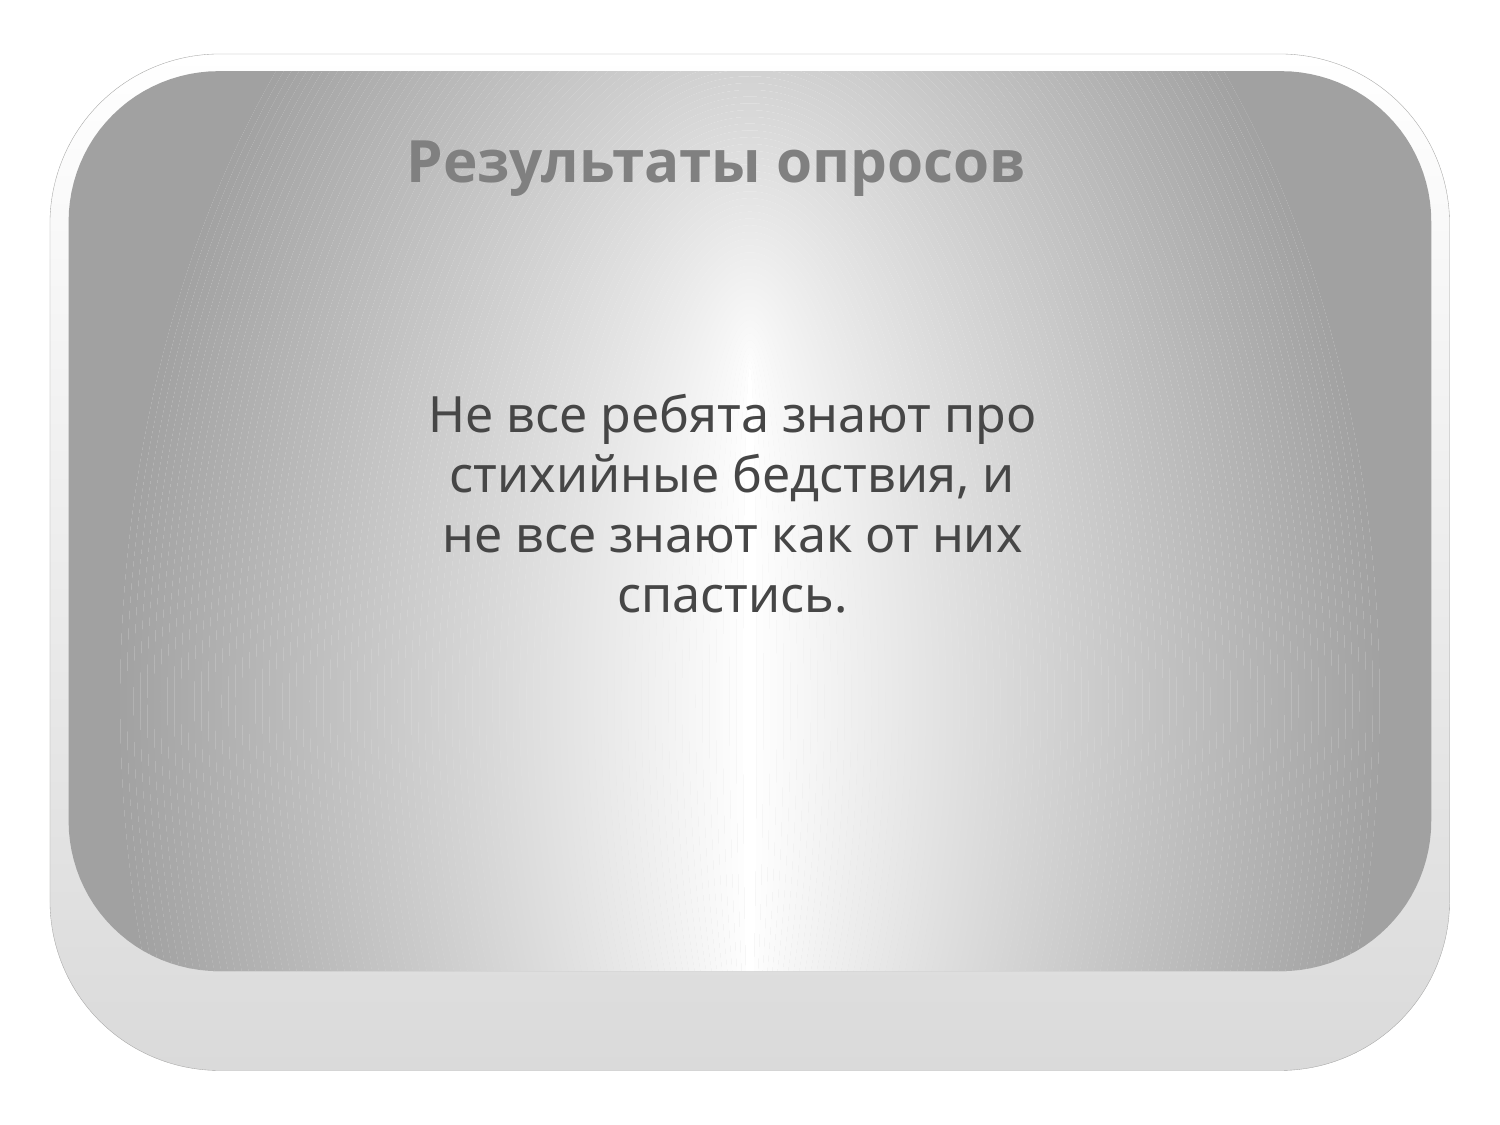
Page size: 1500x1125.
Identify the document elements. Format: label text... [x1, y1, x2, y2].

title Результаты опросов [391, 117, 1500, 290]
list Не все ребята знают про стихийные бедствия, и не все знают как от них спастись. [410, 375, 1056, 1095]
